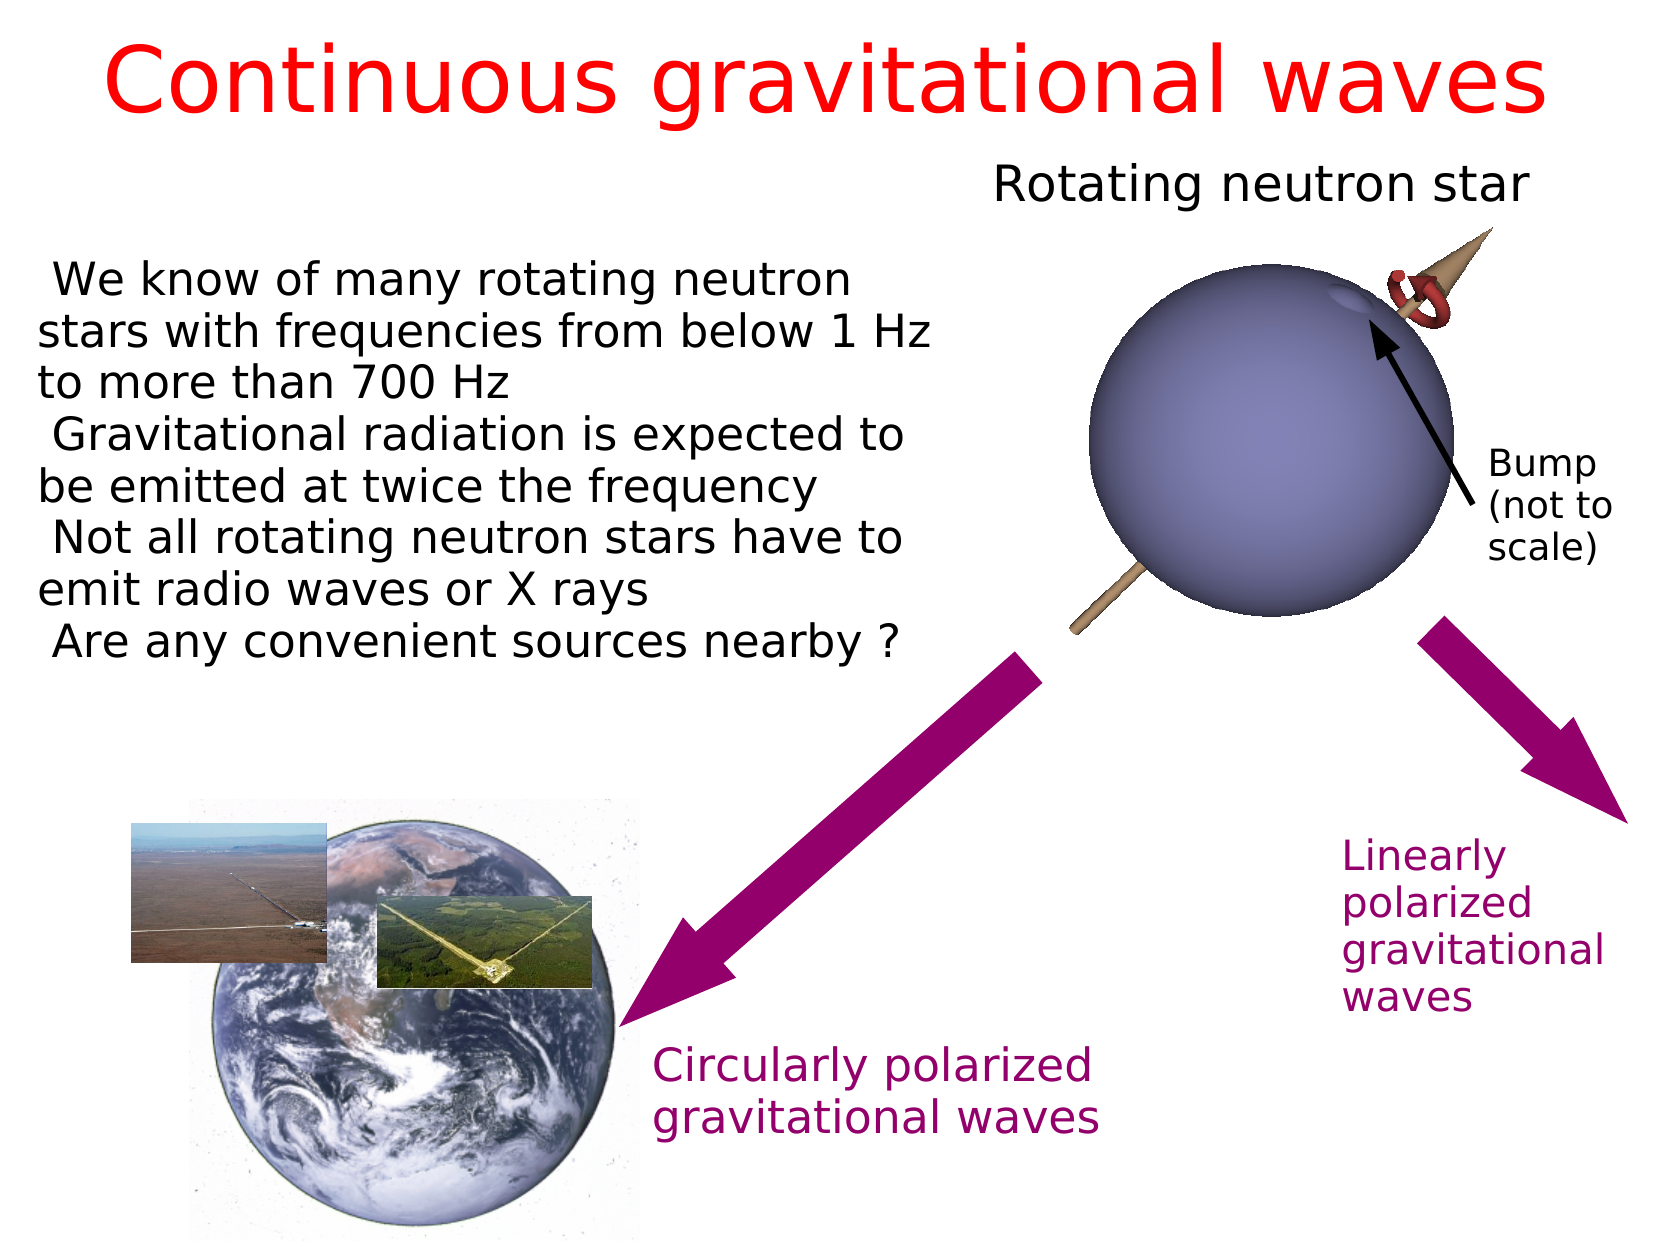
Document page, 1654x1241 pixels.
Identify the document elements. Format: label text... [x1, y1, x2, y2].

text_box We know of many rotating neutron stars with frequencies from below 1 Hz to more than 700 Hz Gravitational radiation is expected to be emitted at twice the frequency Not all rotating neutron stars have to emit radio waves or X rays Are any convenient sources nearby ? [22, 247, 968, 677]
text_box Linearly polarized gravitational waves [1326, 825, 1638, 1030]
text_box Bump (not to scale) [1472, 435, 1654, 578]
picture [131, 799, 640, 1241]
text_box Circularly polarized gravitational waves [640, 1033, 1219, 1165]
picture [971, 223, 1571, 657]
title Continuous gravitational waves [82, 9, 1571, 154]
text_box Rotating neutron star [977, 149, 1547, 223]
